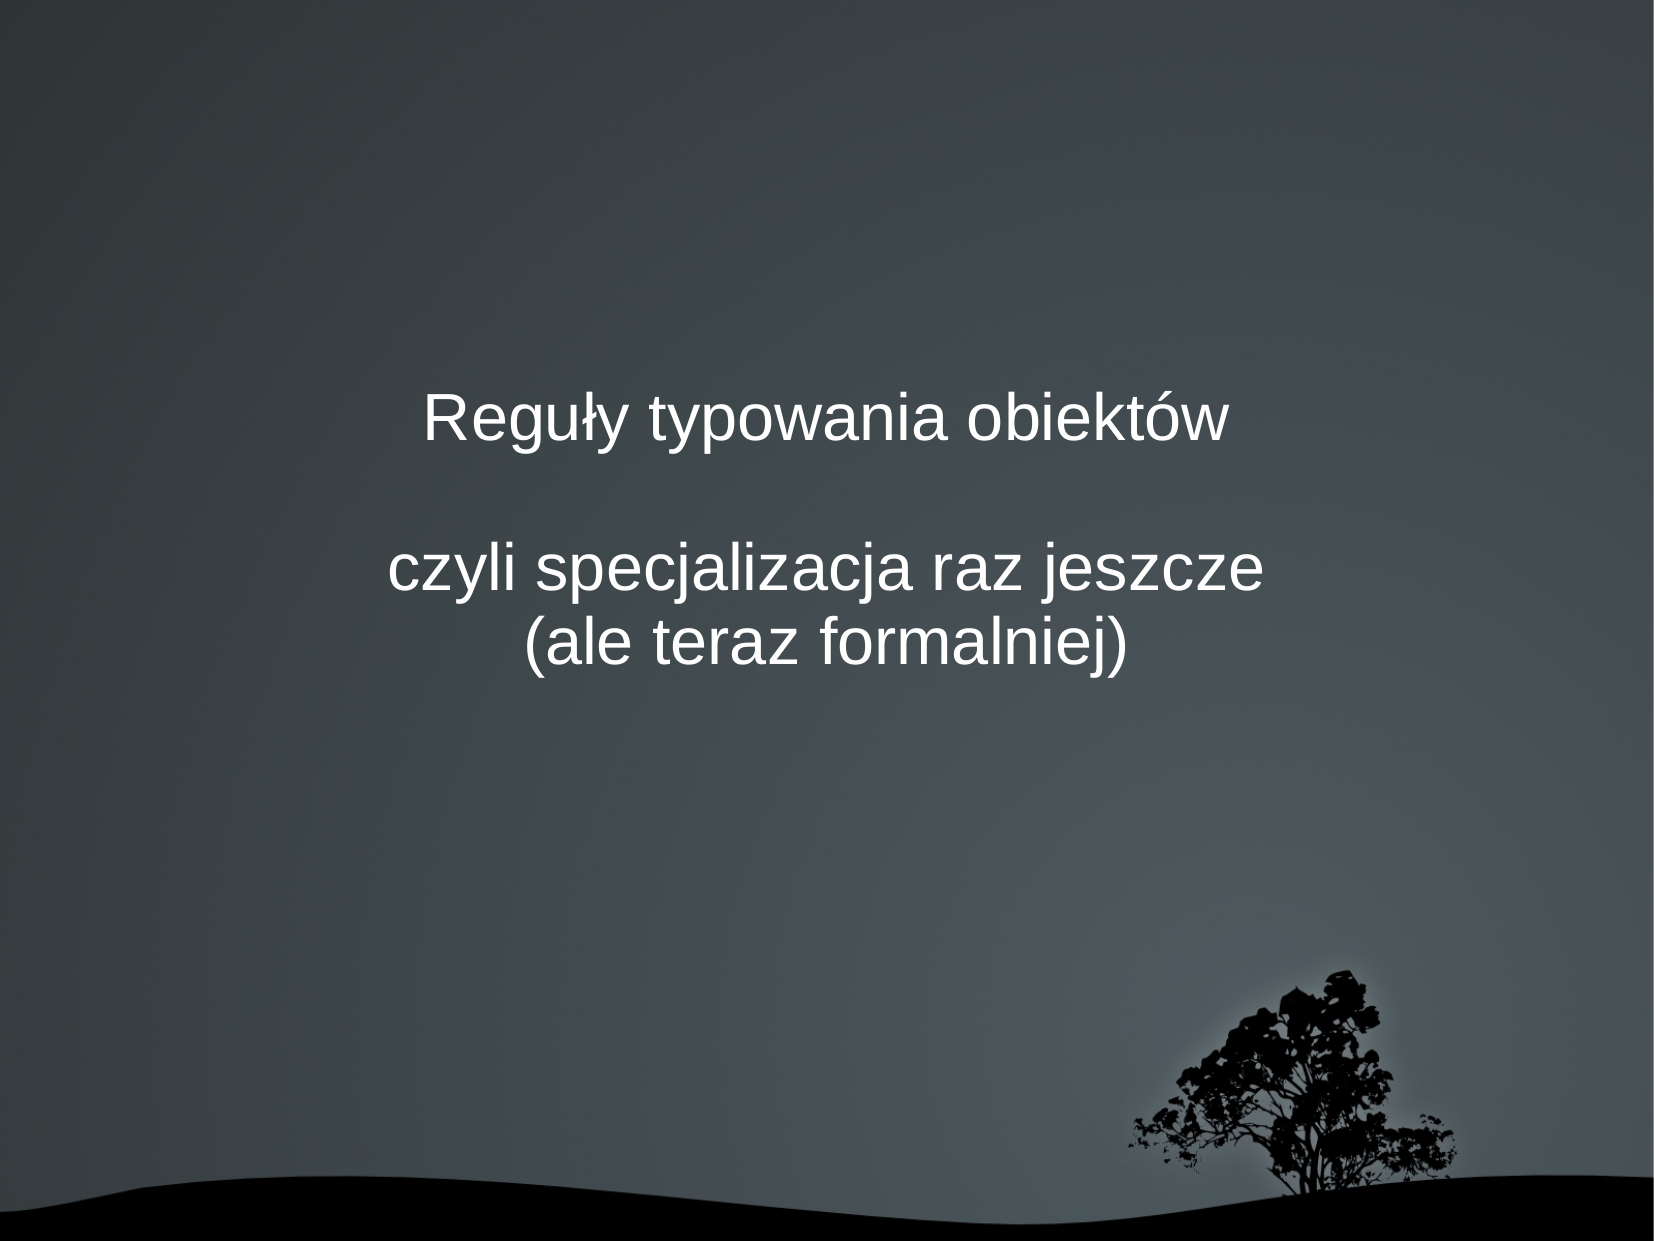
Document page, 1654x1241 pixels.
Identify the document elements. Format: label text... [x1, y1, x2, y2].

subtitle Reguły typowania obiektów czyli specjalizacja raz jeszcze (ale teraz formalniej) [82, 49, 1571, 1109]
picture [0, 0, 1654, 1241]
